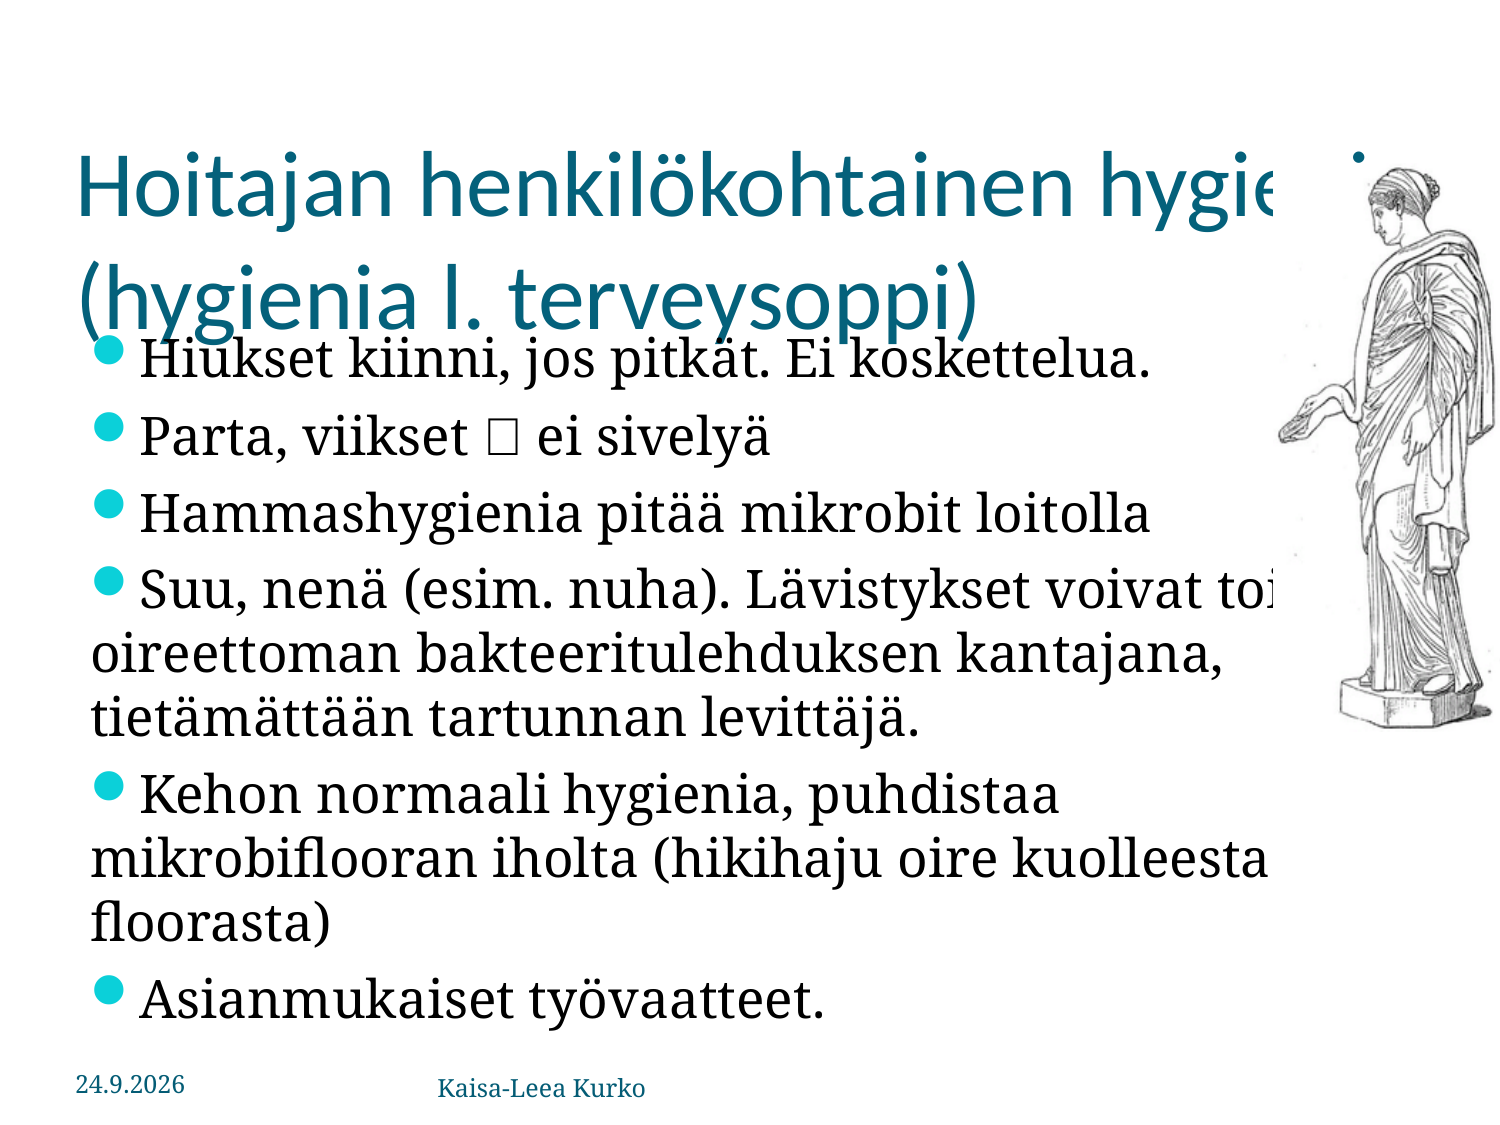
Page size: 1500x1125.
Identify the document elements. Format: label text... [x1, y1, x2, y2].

title Hoitajan henkilökohtainen hygienia (hygienia l. terveysoppi) [75, 115, 1426, 270]
picture [1273, 164, 1500, 732]
list Hiukset kiinni, jos pitkät. Ei koskettelua. Parta, viikset  ei sivelyä Hammashygienia pitää mikrobit loitolla Suu, nenä (esim. nuha). Lävistykset voivat toimia oireettoman bakteeritulehduksen kantajana, tietämättään tartunnan levittäjä. Kehon normaali hygienia, puhdistaa mikrobiflooran iholta (hikihaju oire kuolleesta floorasta) Asianmukaiset työvaatteet. [75, 317, 1426, 1038]
text_box 9.8.2020 [74, 1042, 426, 1103]
text_box Kaisa-Leea Kurko [437, 1042, 988, 1103]
